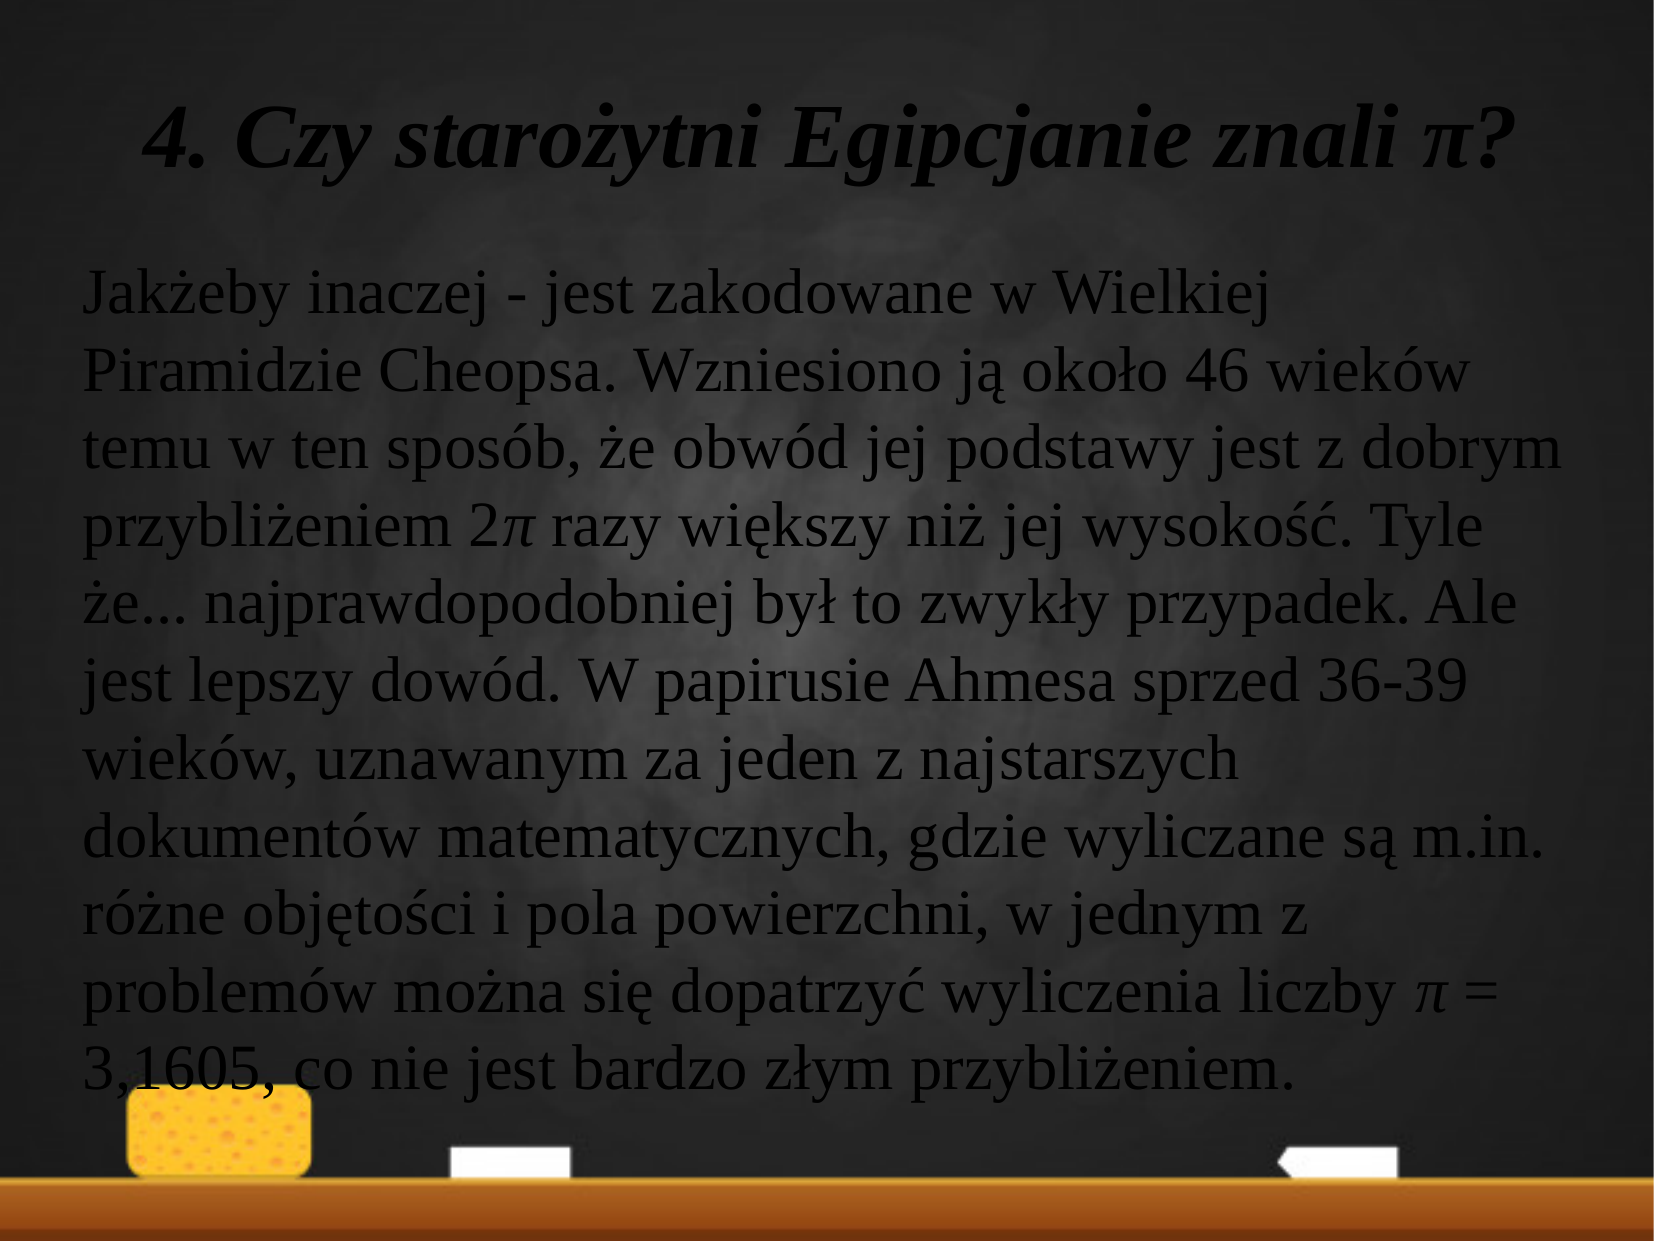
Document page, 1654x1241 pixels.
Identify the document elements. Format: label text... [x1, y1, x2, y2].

title 4. Czy starożytni Egipcjanie znali π? [87, 27, 1576, 235]
list Jakżeby inaczej - jest zakodowane w Wielkiej Piramidzie Cheopsa. Wzniesiono ją około 46 wieków temu w ten sposób, że obwód jej podstawy jest z dobrym przybliżeniem 2π razy większy niż jej wysokość. Tyle że... najprawdopodobniej był to zwykły przypadek. Ale jest lepszy dowód. W papirusie Ahmesa sprzed 36-39 wieków, uznawanym za jeden z najstarszych dokumentów matematycznych, gdzie wyliczane są m.in. różne objętości i pola powierzchni, w jednym z problemów można się dopatrzyć wyliczenia liczby π = 3,1605, co nie jest bardzo złym przybliżeniem. [82, 248, 1571, 1138]
